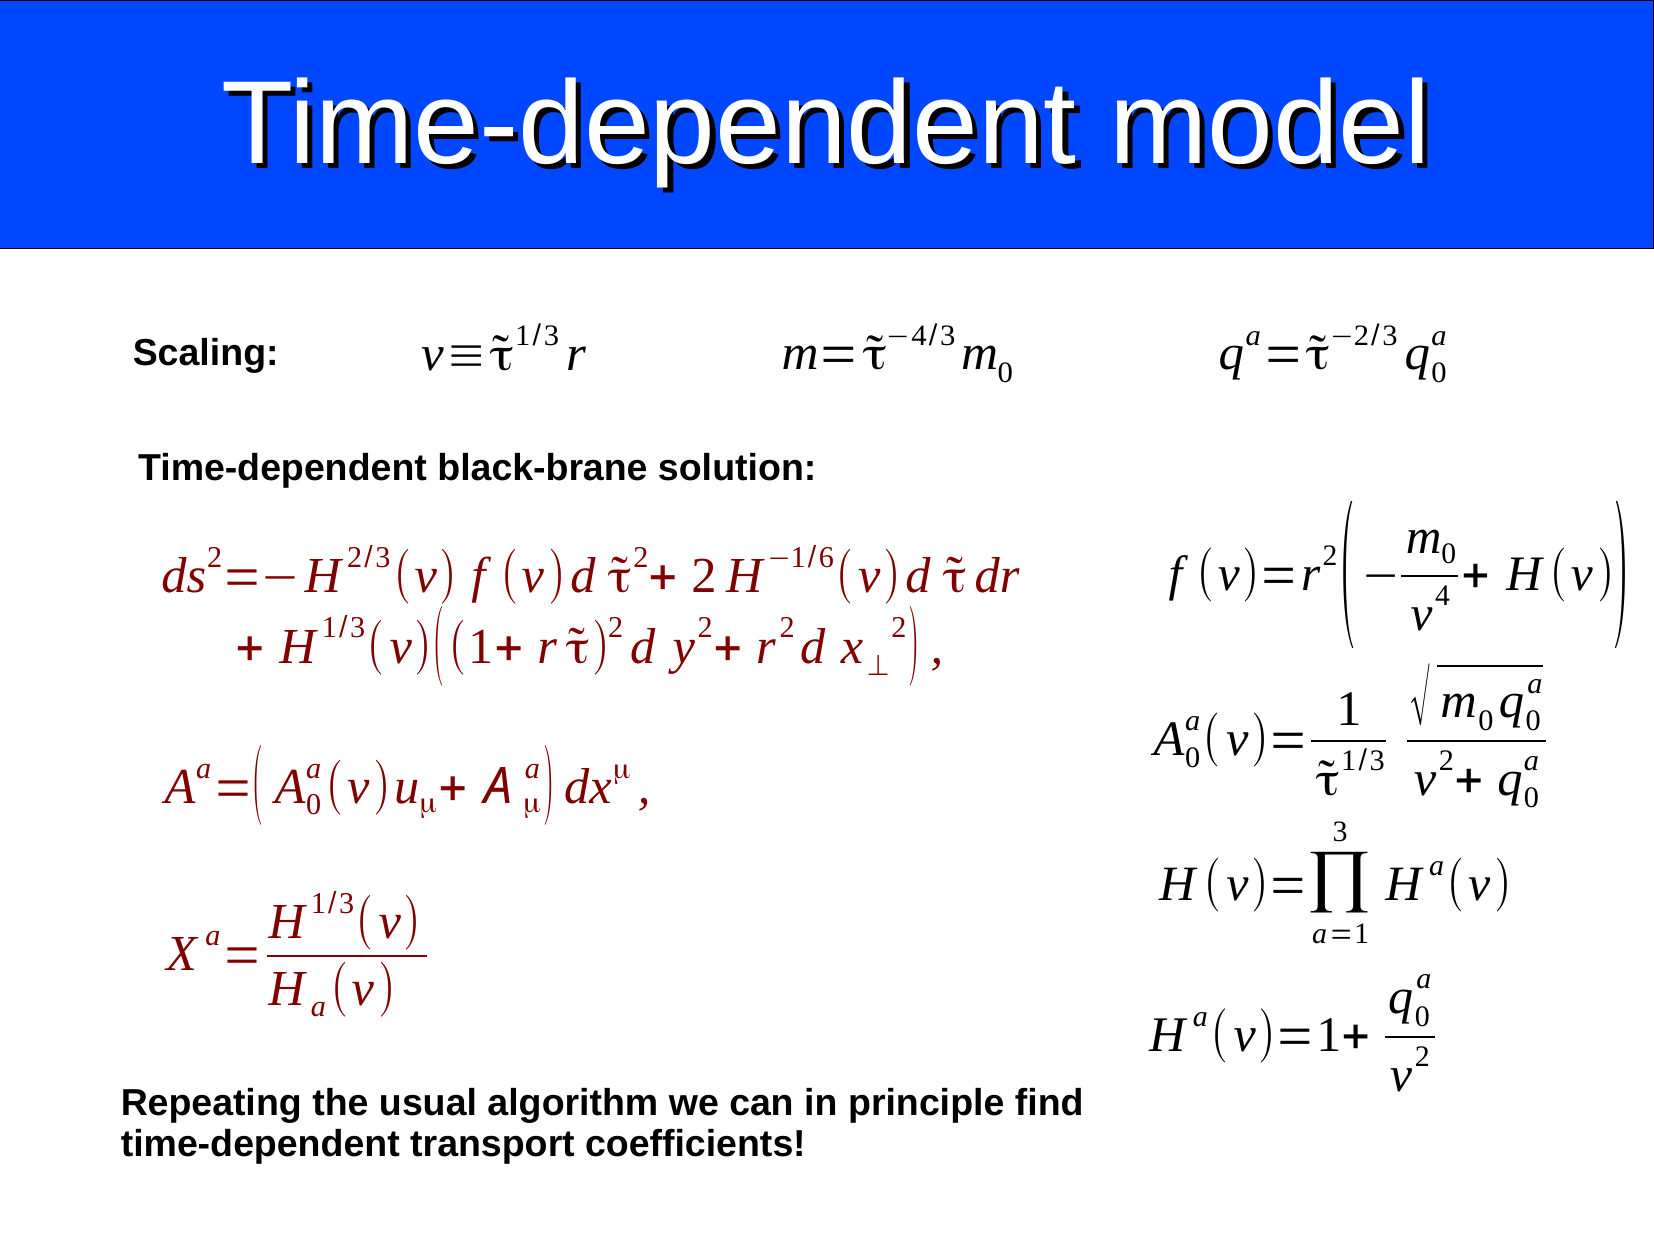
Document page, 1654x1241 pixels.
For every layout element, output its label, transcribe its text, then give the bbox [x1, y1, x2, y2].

chart [413, 318, 592, 382]
text_box [0, 0, 1654, 249]
text_box Repeating the usual algorithm we can in principle find time-dependent transport coefficients! [106, 1073, 1112, 1175]
text_box Time-dependent black-brane solution: [123, 439, 832, 498]
text_box Scaling: [118, 323, 294, 382]
chart [1139, 962, 1443, 1103]
chart [773, 318, 1020, 389]
chart [1142, 662, 1554, 950]
chart [1151, 501, 1642, 648]
chart [1210, 318, 1453, 389]
chart [153, 540, 1026, 1024]
title Time-dependent model [82, 12, 1571, 220]
